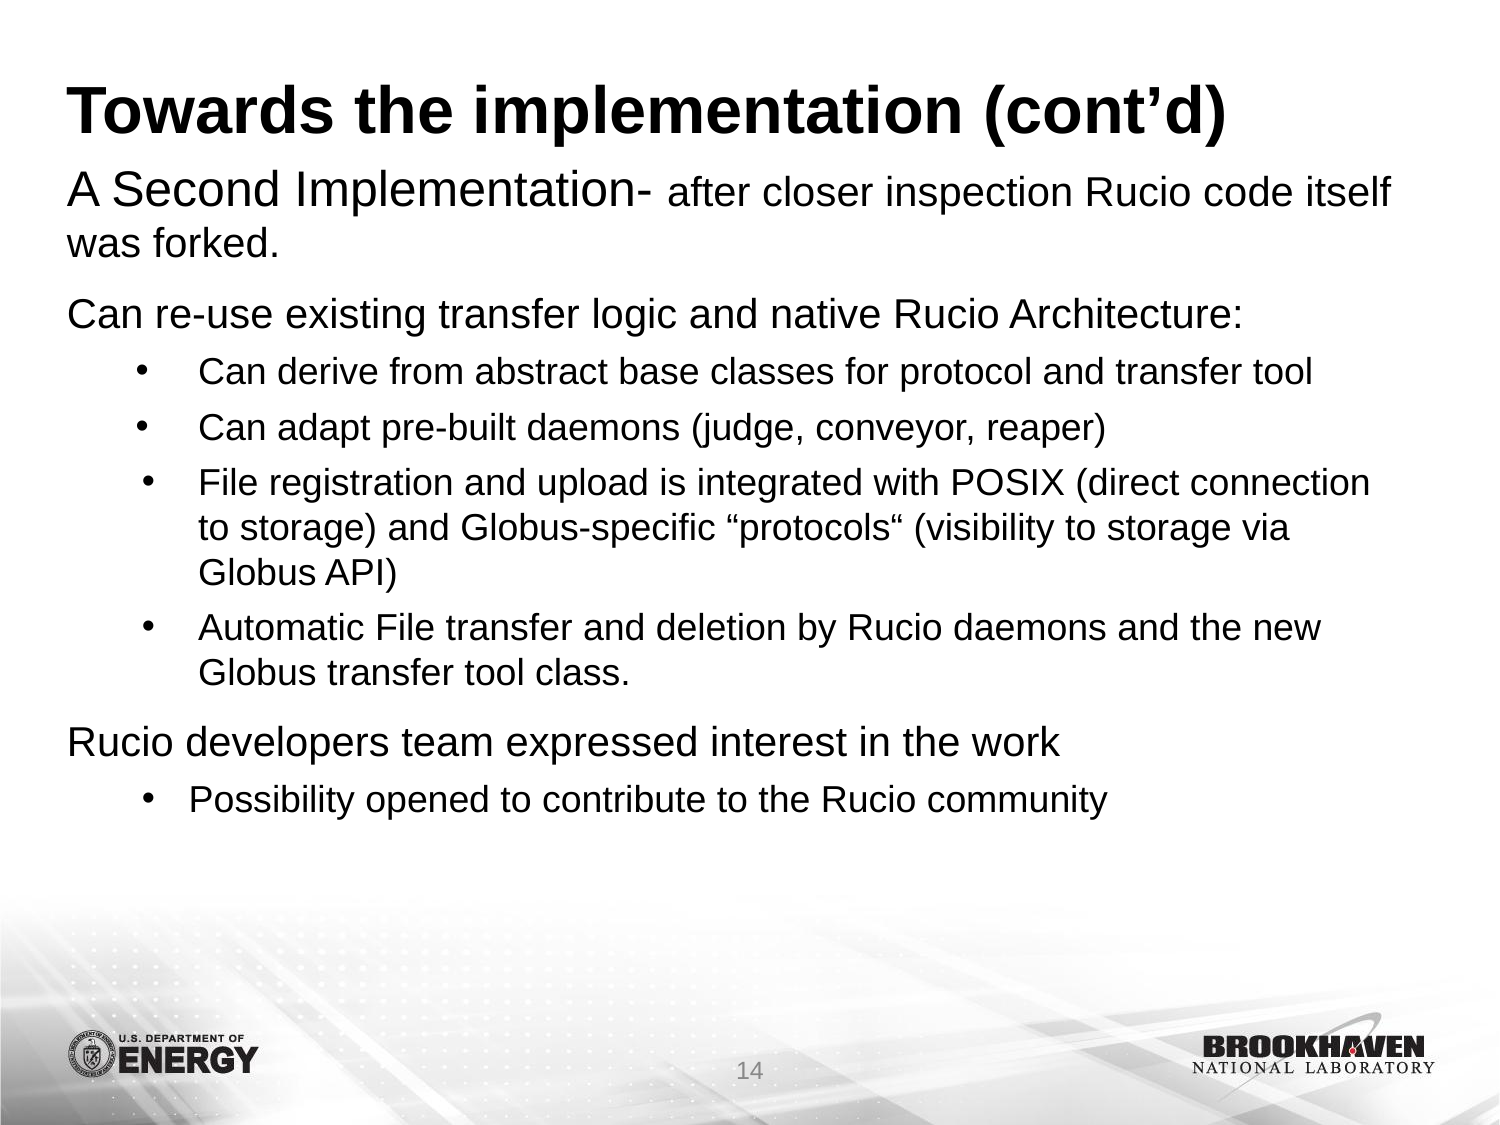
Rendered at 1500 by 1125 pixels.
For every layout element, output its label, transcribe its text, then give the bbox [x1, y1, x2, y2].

text_box Towards the implementation (cont’d) [51, 59, 1449, 198]
text_box A Second Implementation- after closer inspection Rucio code itself was forked. Can re-use existing transfer logic and native Rucio Architecture: Can derive from abstract base classes for protocol and transfer tool Can adapt pre-built daemons (judge, conveyor, reaper) File registration and upload is integrated with POSIX (direct connection to storage) and Globus-specific “protocols“ (visibility to storage via Globus API) Automatic File transfer and deletion by Rucio daemons and the new Globus transfer tool class. Rucio developers team expressed interest in the work Possibility opened to contribute to the Rucio community [51, 148, 1418, 977]
picture [0, 0, 1500, 1125]
text_box <number> [581, 1039, 919, 1100]
